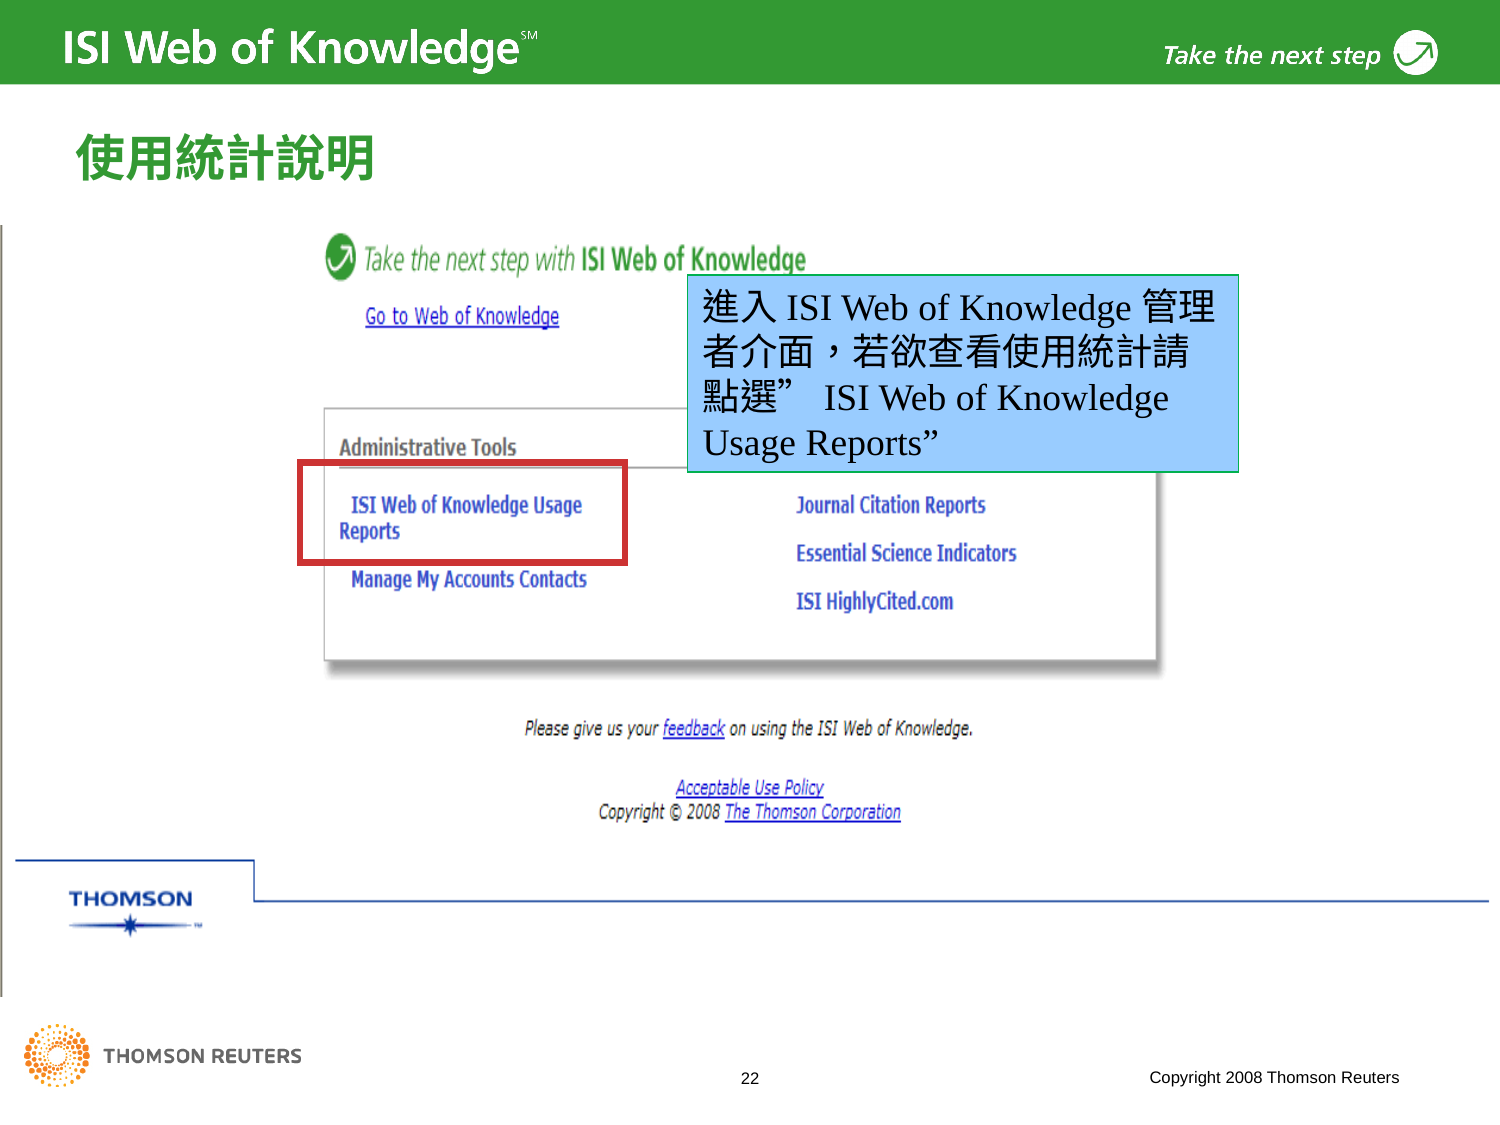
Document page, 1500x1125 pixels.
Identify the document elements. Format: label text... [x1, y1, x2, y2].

title 使用統計說明 [75, 111, 1426, 187]
picture [0, 224, 1500, 997]
text_box 進入ISI Web of Knowledge管理者介面，若欲查看使用統計請點選”ISI Web of Knowledge Usage Reports” [687, 275, 1239, 472]
